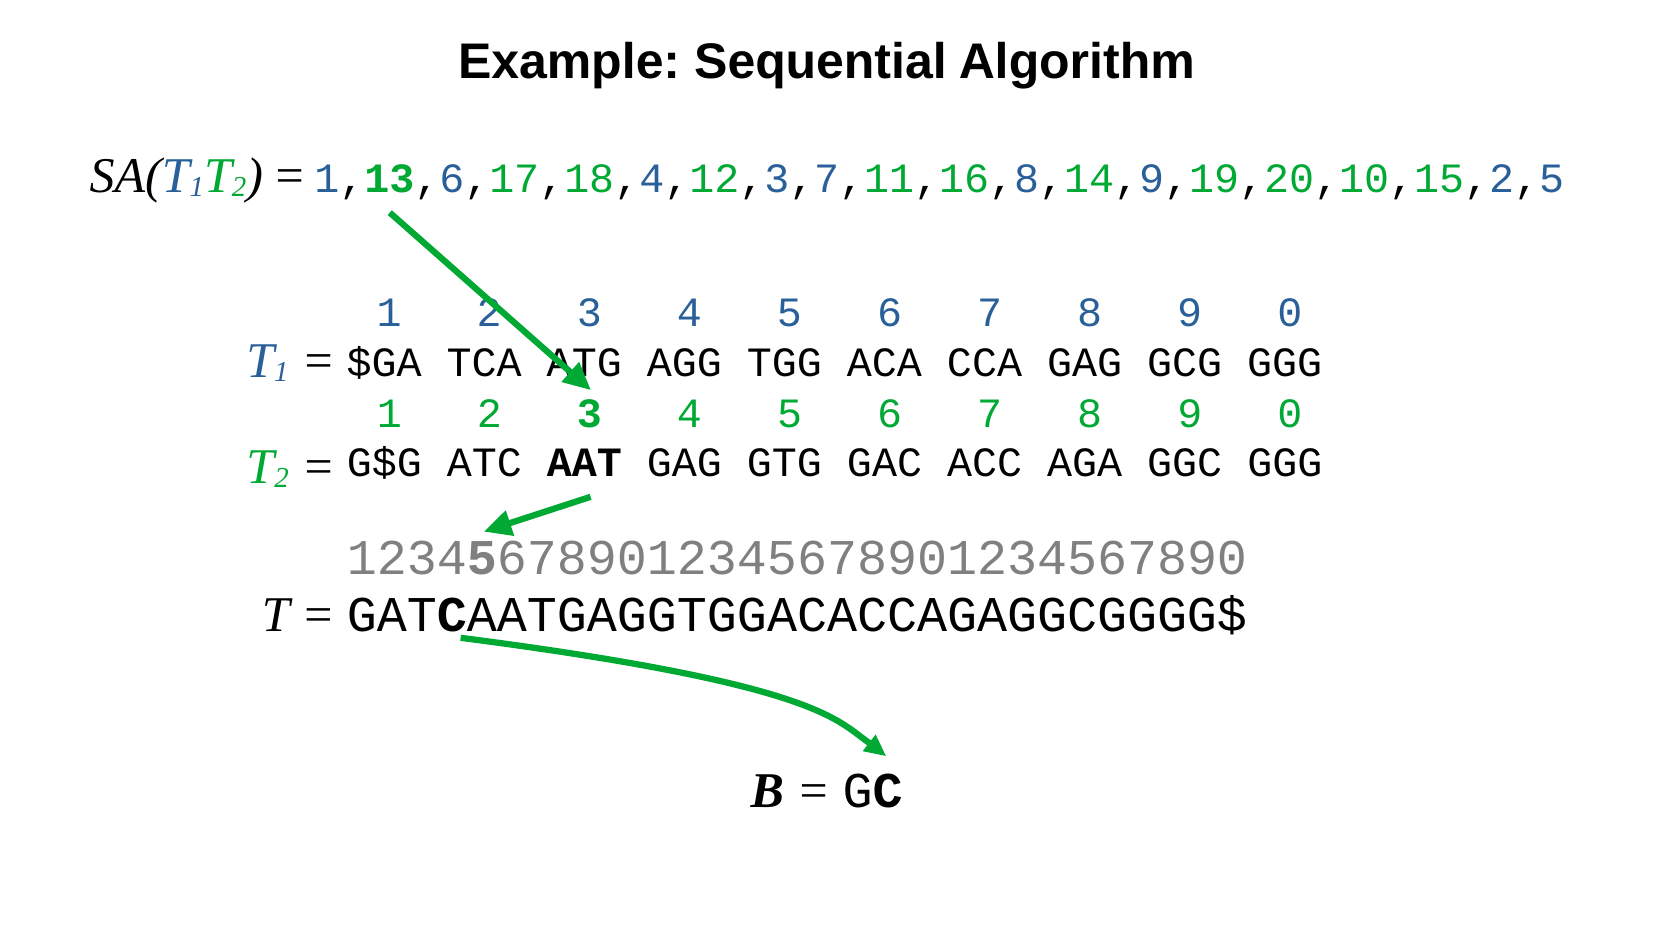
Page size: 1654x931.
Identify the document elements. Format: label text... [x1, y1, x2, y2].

text_box T1 = [200, 325, 331, 396]
text_box 123456789012345678901234567890 GATCAATGAGGTGGACACCAGAGGCGGGG$ [332, 525, 1262, 654]
text_box T2 = [200, 431, 350, 503]
text_box 1 2 3 4 5 6 7 8 9 0 $GA TCA ATG AGG TGG ACA CCA GAG GCG GGG [469, 277, 1347, 378]
text_box 1 2 3 4 5 6 7 8 9 0 $GA TCA ATG AGG TGG ACA CCA GAG GCG GGG [331, 277, 567, 397]
text_box T = [200, 579, 350, 650]
text_box SA(T1T2) = 1,13,6,17,18,4,12,3,7,11,16,8,14,9,19,20,10,15,2,5 [18, 114, 1636, 240]
text_box B = GC [0, 755, 1654, 831]
text_box 1 2 3 4 5 6 7 8 9 0 G$G ATC AAT GAG GTG GAC ACC AGA GGC GGG [332, 378, 1347, 497]
text_box Example: Sequential Algorithm [118, 0, 1536, 125]
